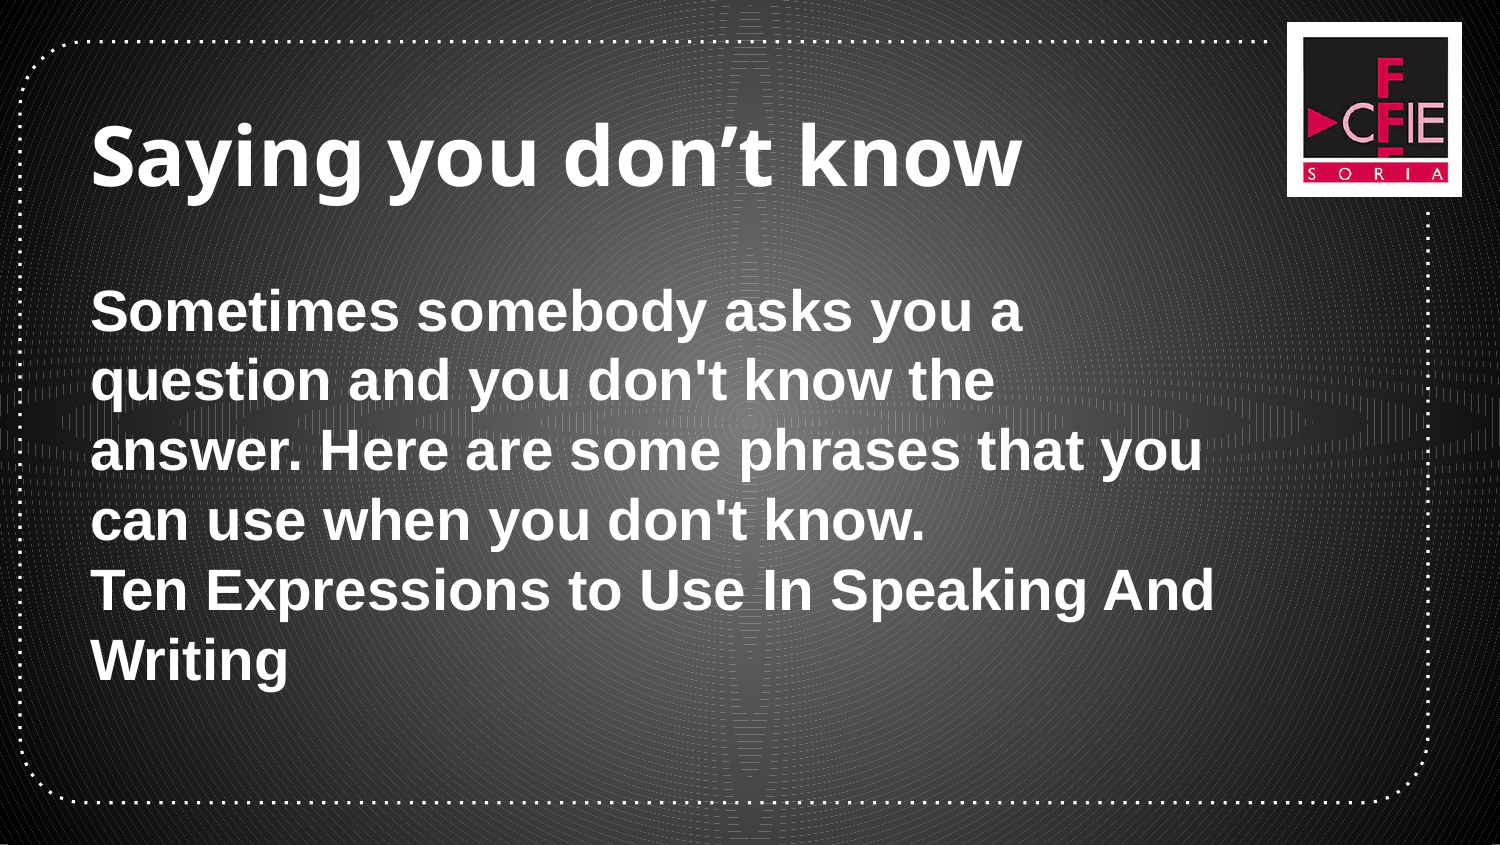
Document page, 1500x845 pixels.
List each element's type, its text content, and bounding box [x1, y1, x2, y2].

picture [1287, 22, 1462, 197]
text_box Saying you don’t know Sometimes somebody asks you a question and you don't know the answer. Here are some phrases that you can use when you don't know. Ten Expressions to Use In Speaking And Writing [75, 95, 1238, 762]
